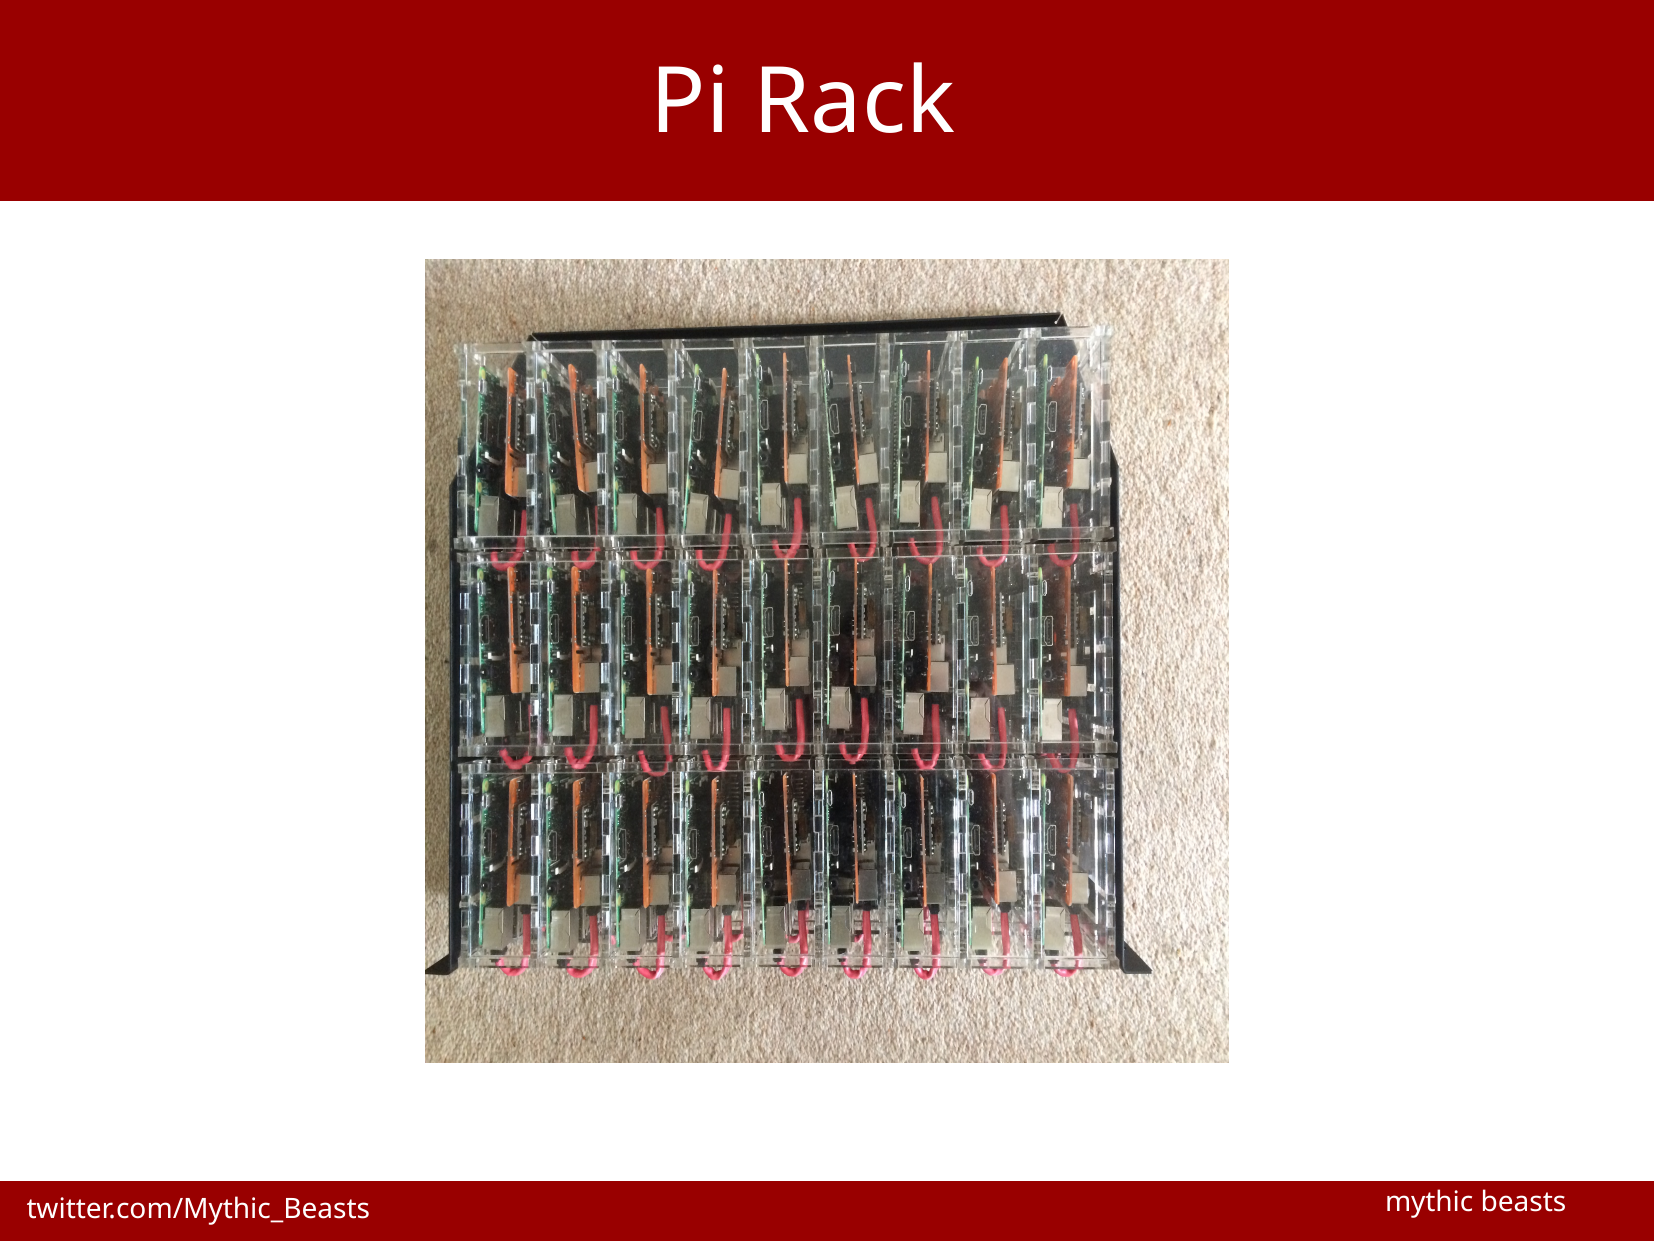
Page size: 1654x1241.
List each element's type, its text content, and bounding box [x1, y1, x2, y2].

picture [425, 259, 1229, 1063]
title Pi Rack [59, 0, 1548, 201]
